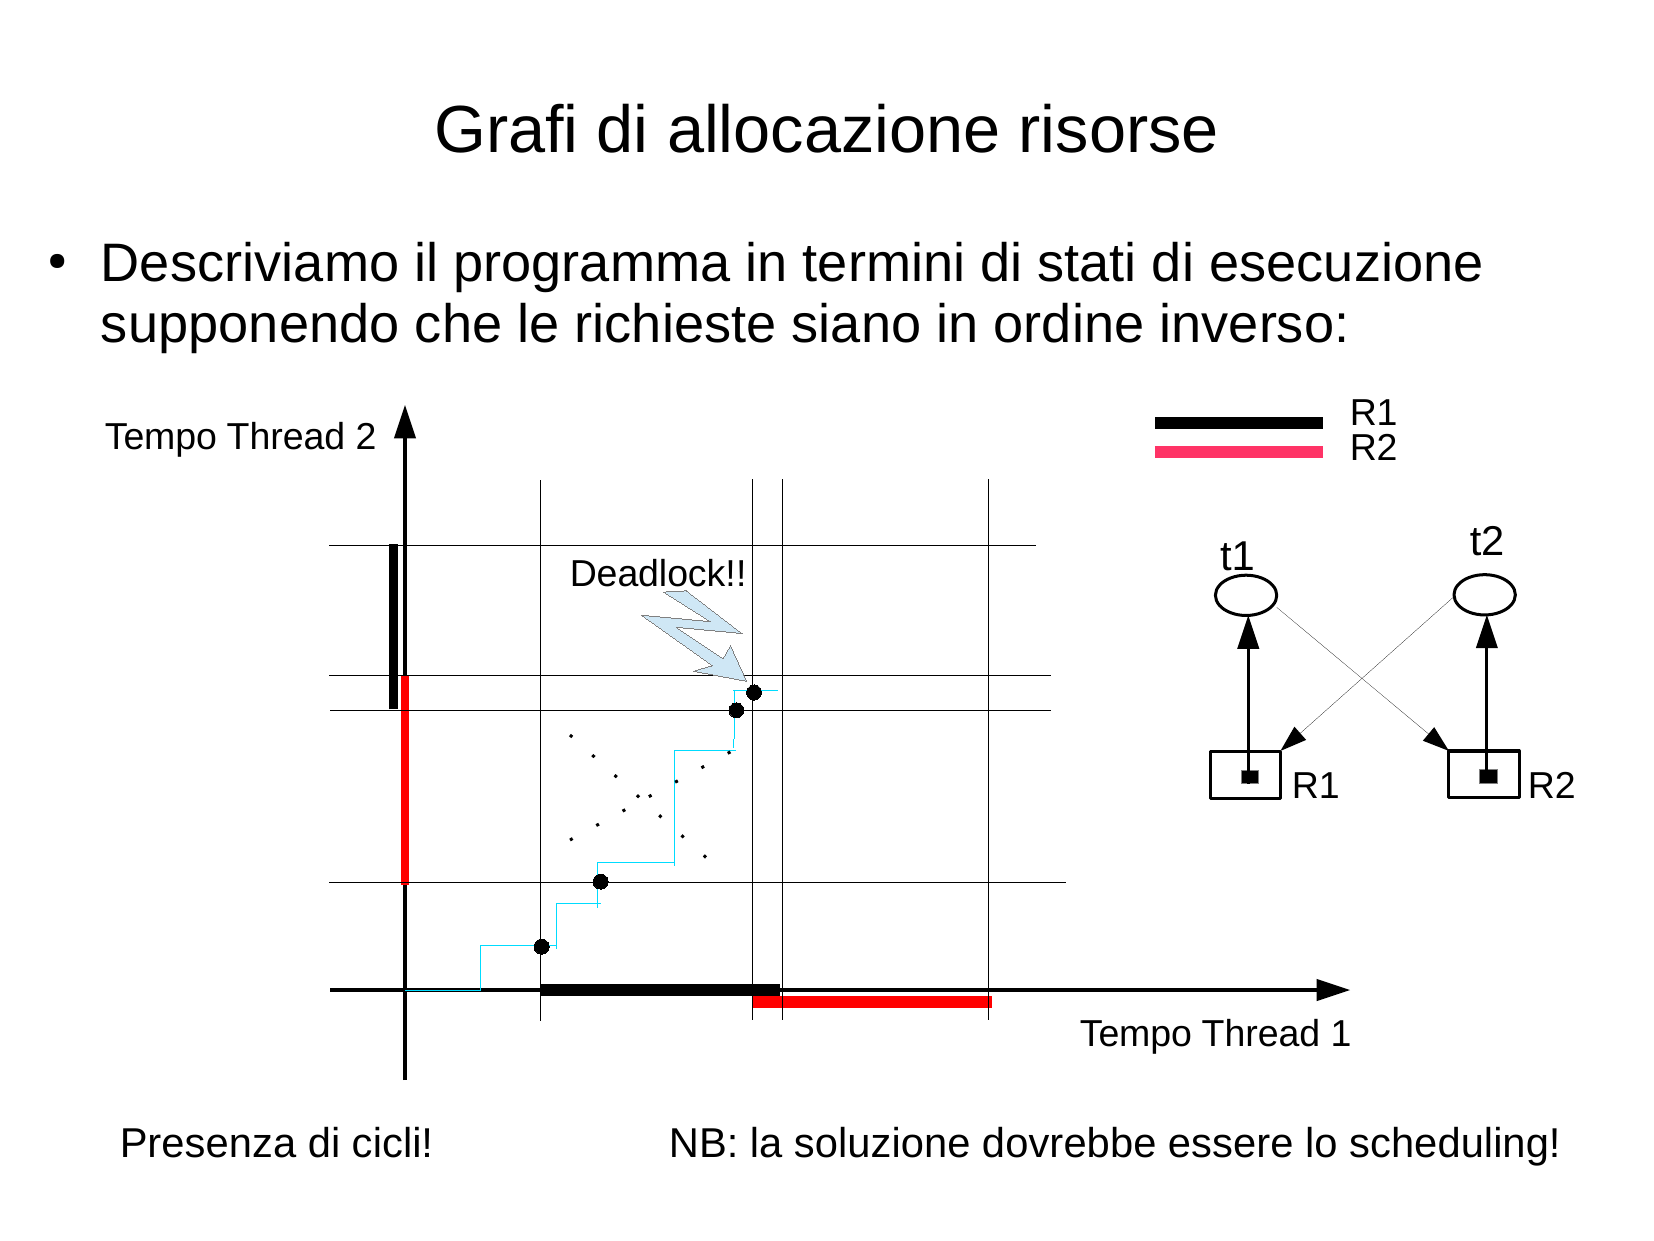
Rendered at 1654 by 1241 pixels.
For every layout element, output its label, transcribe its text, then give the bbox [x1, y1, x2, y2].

text_box R2 [1335, 419, 1456, 477]
text_box [746, 684, 762, 701]
text_box [1486, 769, 1498, 784]
text_box [1479, 769, 1485, 784]
text_box Deadlock!! [555, 545, 783, 603]
text_box R2 [1513, 756, 1615, 814]
text_box [1250, 770, 1259, 784]
text_box Tempo Thread 2 [90, 408, 496, 466]
text_box [728, 702, 744, 718]
text_box t1 [1205, 525, 1306, 587]
text_box [1241, 770, 1247, 784]
text_box NB: la soluzione dovrebbe essere lo scheduling! [654, 1112, 1621, 1174]
text_box Presenza di cicli! [105, 1112, 654, 1174]
text_box R1 [1277, 756, 1378, 814]
list Descriviamo il programma in termini di stati di esecuzione supponendo che le richieste siano in ordine inverso: [30, 232, 1621, 1201]
text_box [534, 939, 550, 955]
text_box [641, 603, 747, 682]
text_box t2 [1455, 510, 1574, 572]
text_box [593, 874, 609, 890]
title Grafi di allocazione risorse [82, 25, 1571, 232]
text_box R1 [1335, 384, 1456, 419]
text_box Tempo Thread 1 [1065, 1005, 1396, 1096]
